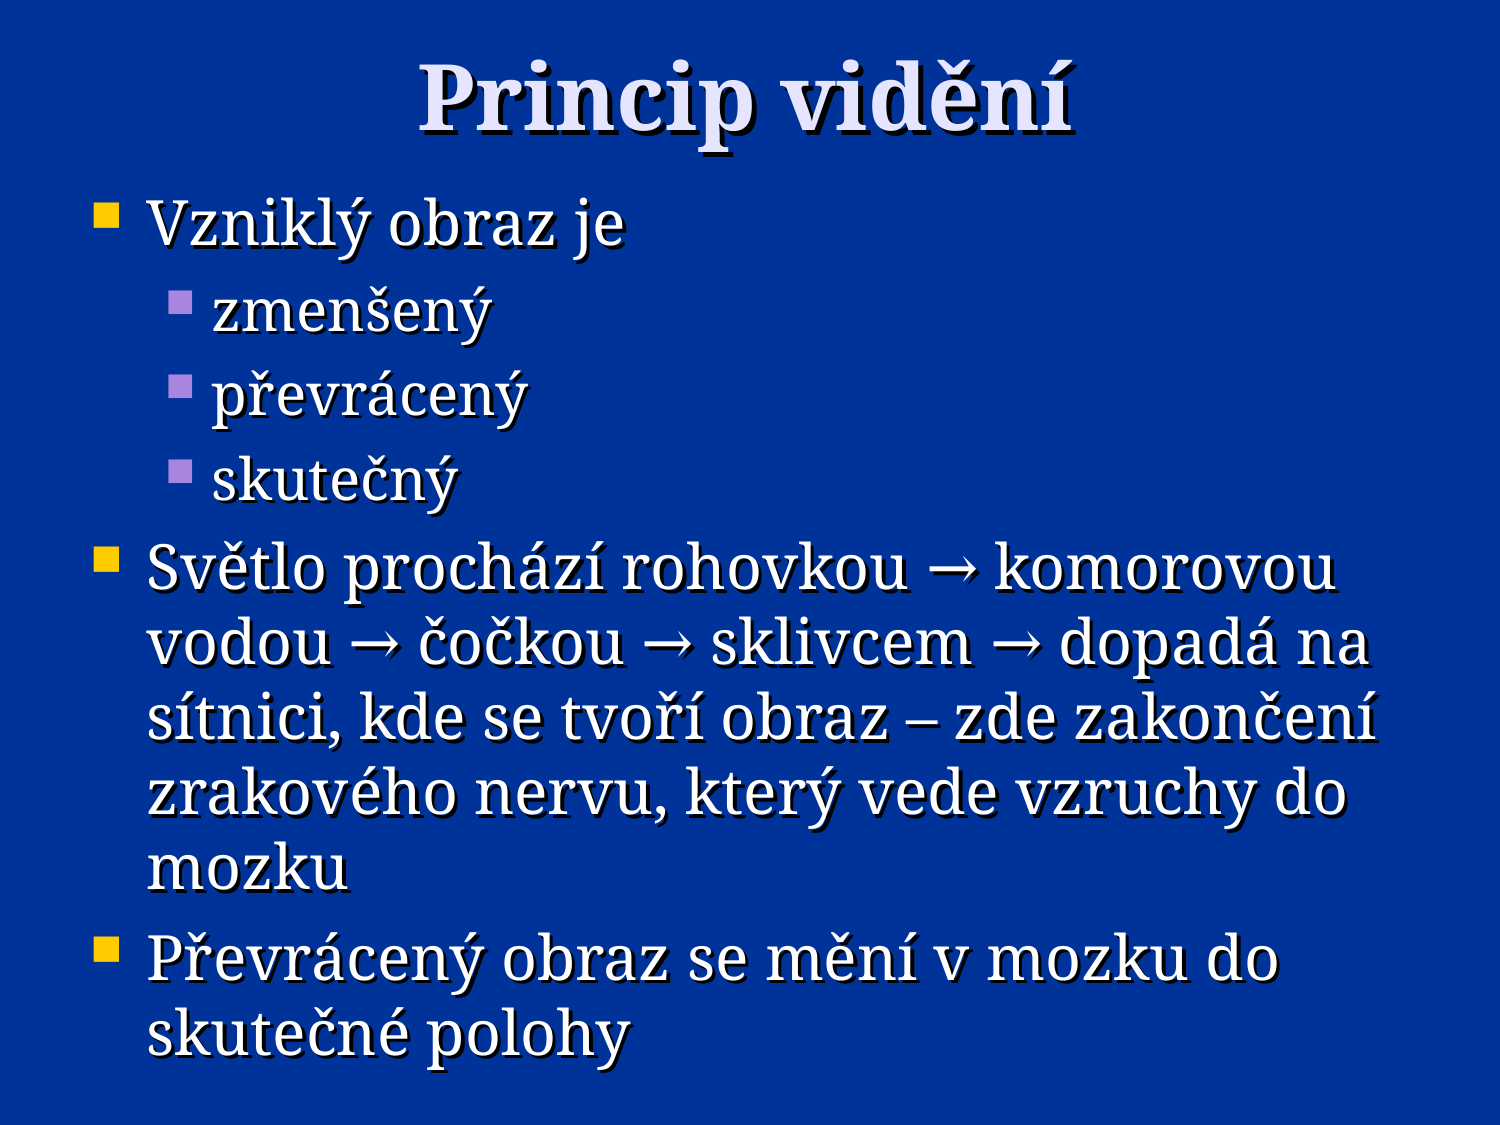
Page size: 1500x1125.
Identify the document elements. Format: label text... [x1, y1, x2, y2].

title Princip vidění [70, 0, 1421, 188]
list Vzniklý obraz je zmenšený převrácený skutečný Světlo prochází rohovkou → komorovou vodou → čočkou → sklivcem → dopadá na sítnici, kde se tvoří obraz – zde zakončení zrakového nervu, který vede vzruchy do mozku Převrácený obraz se mění v mozku do skutečné polohy [75, 175, 1426, 1006]
